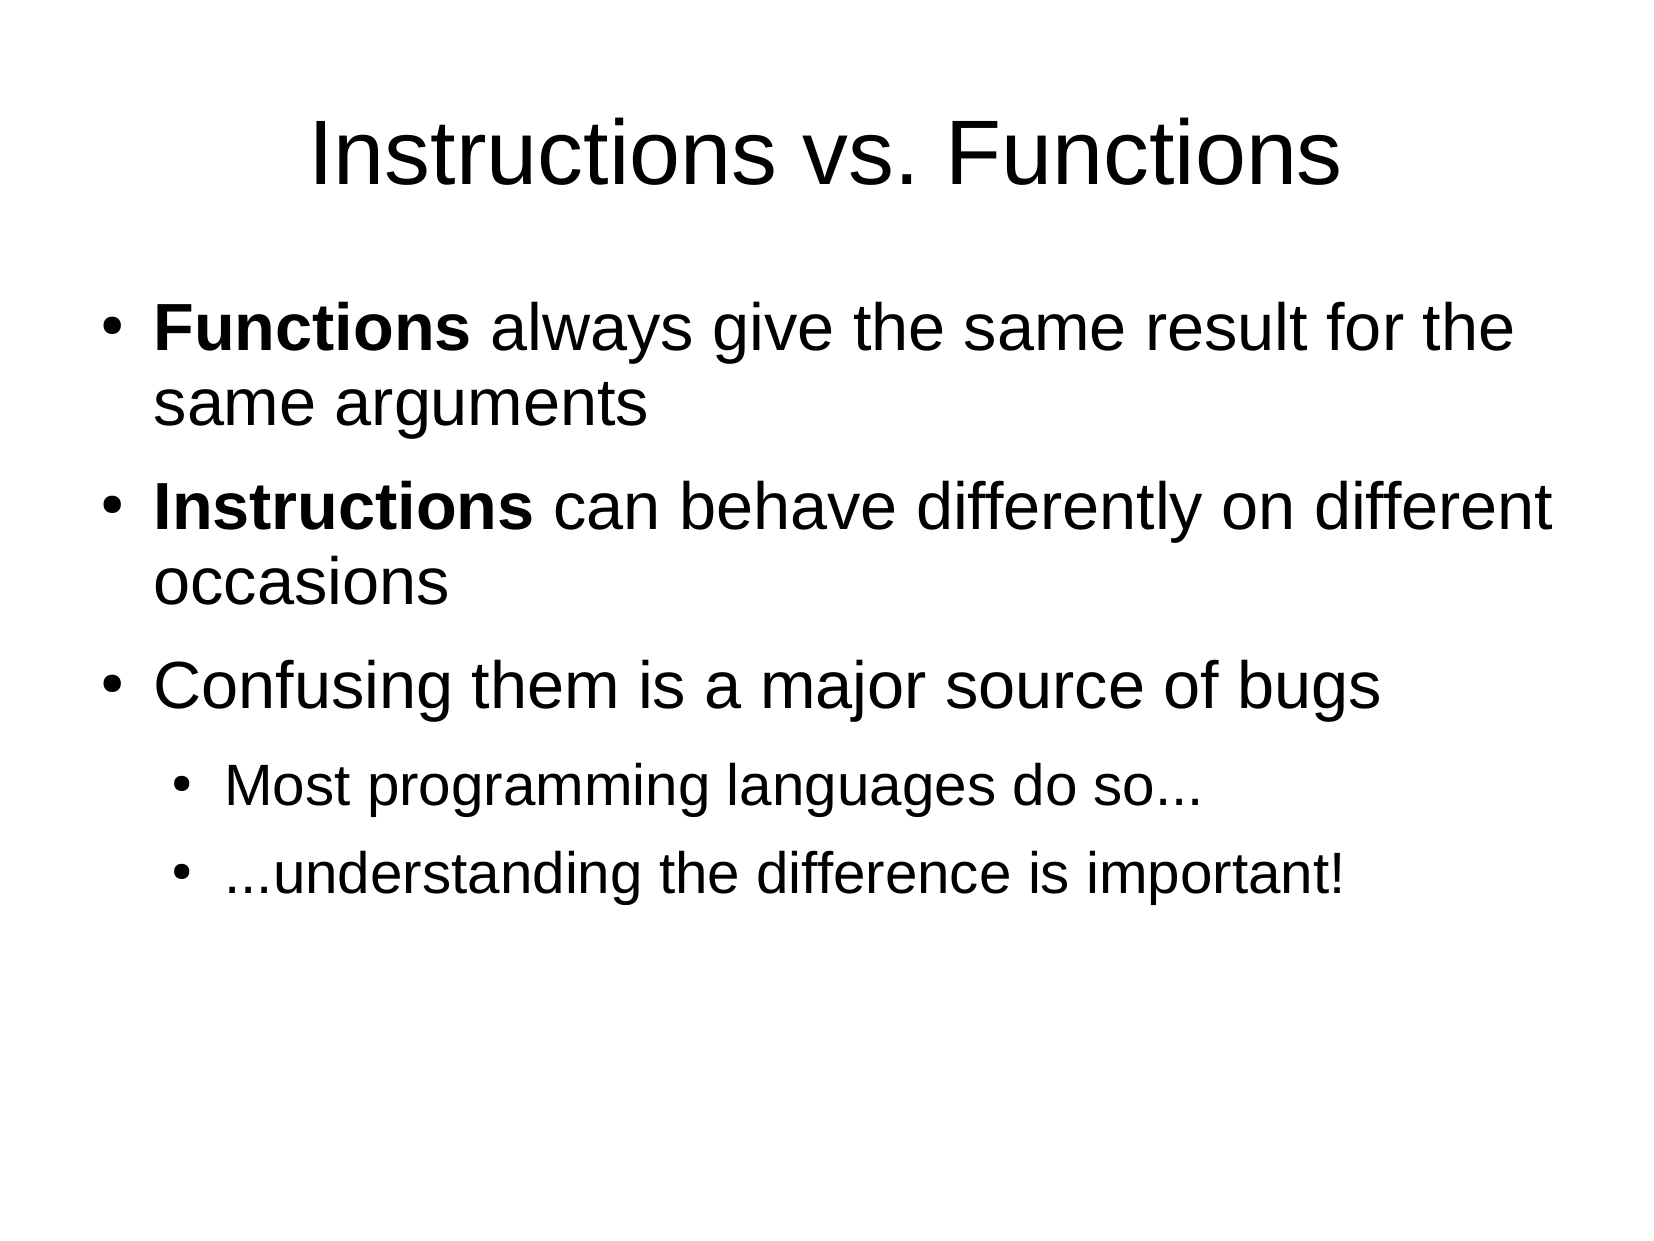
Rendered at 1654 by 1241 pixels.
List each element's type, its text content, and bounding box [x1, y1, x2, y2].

list Functions always give the same result for the same arguments Instructions can behave differently on different occasions Confusing them is a major source of bugs Most programming languages do so... ...understanding the difference is important! [82, 290, 1571, 1109]
title Instructions vs. Functions [82, 56, 1571, 250]
